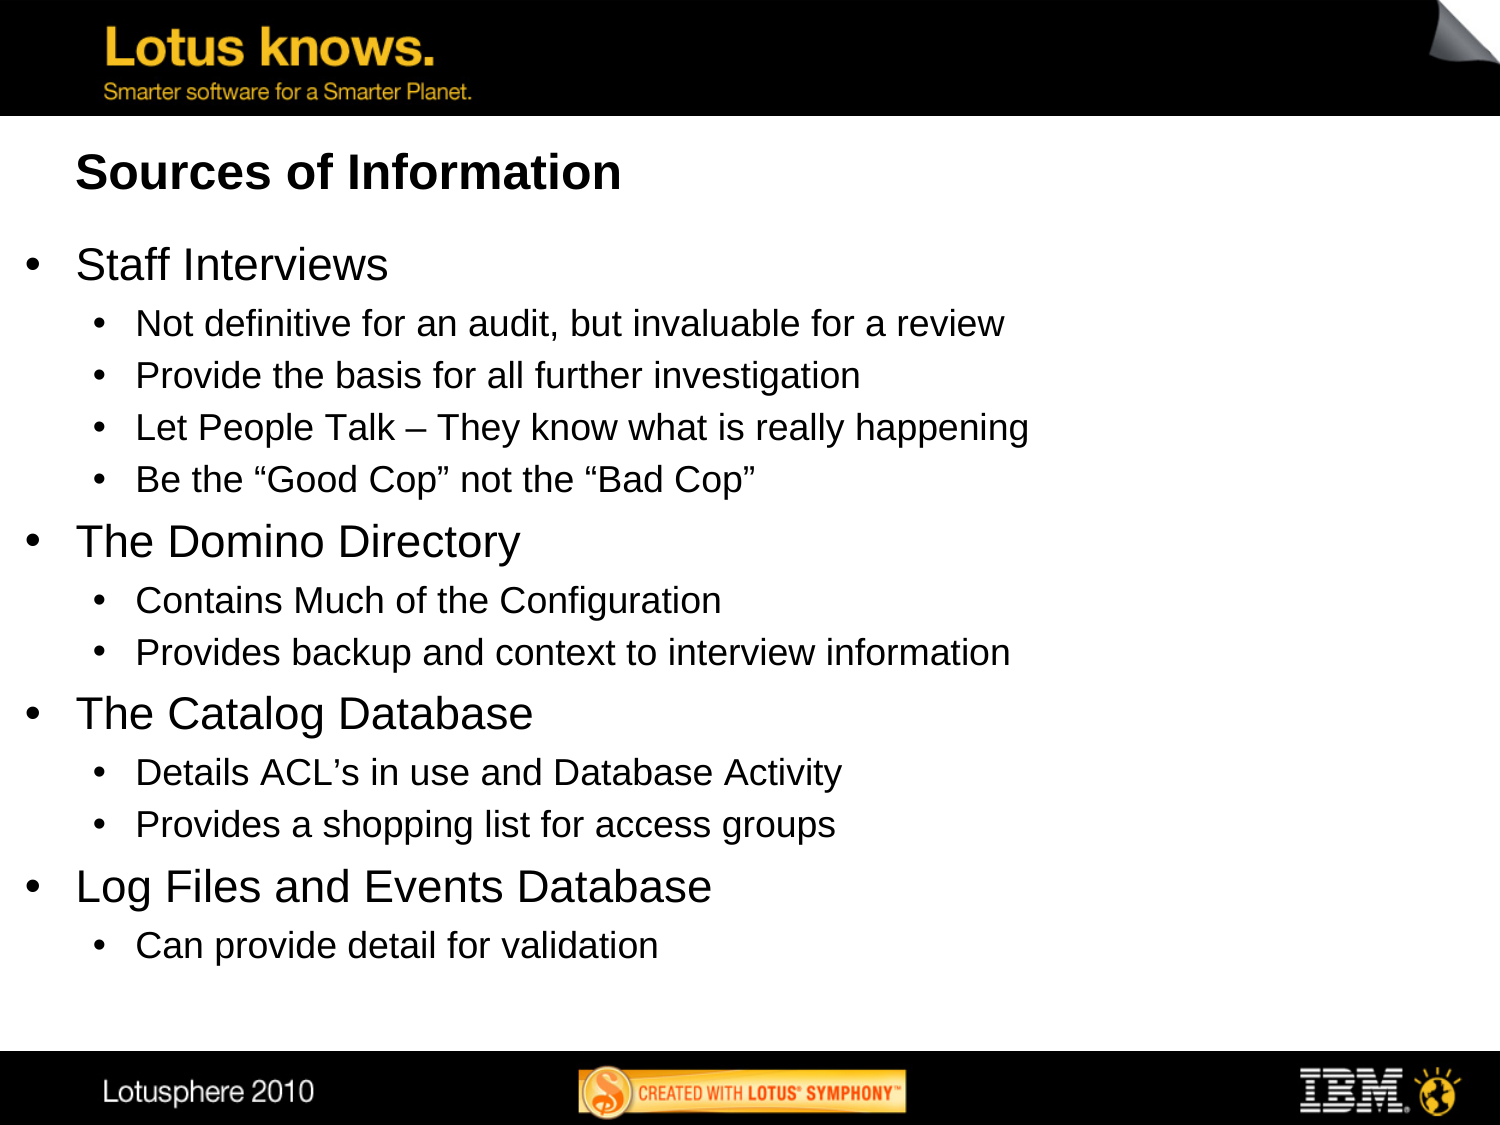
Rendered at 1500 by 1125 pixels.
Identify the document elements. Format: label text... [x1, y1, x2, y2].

picture [0, 1053, 1500, 1125]
list Staff Interviews Not definitive for an audit, but invaluable for a review Provide the basis for all further investigation Let People Talk – They know what is really happening Be the “Good Cop” not the “Bad Cop” The Domino Directory Contains Much of the Configuration Provides backup and context to interview information The Catalog Database Details ACL’s in use and Database Activity Provides a shopping list for access groups Log Files and Events Database Can provide detail for validation [24, 237, 1476, 1026]
picture [0, 0, 1500, 114]
title Sources of Information [74, 137, 1475, 200]
